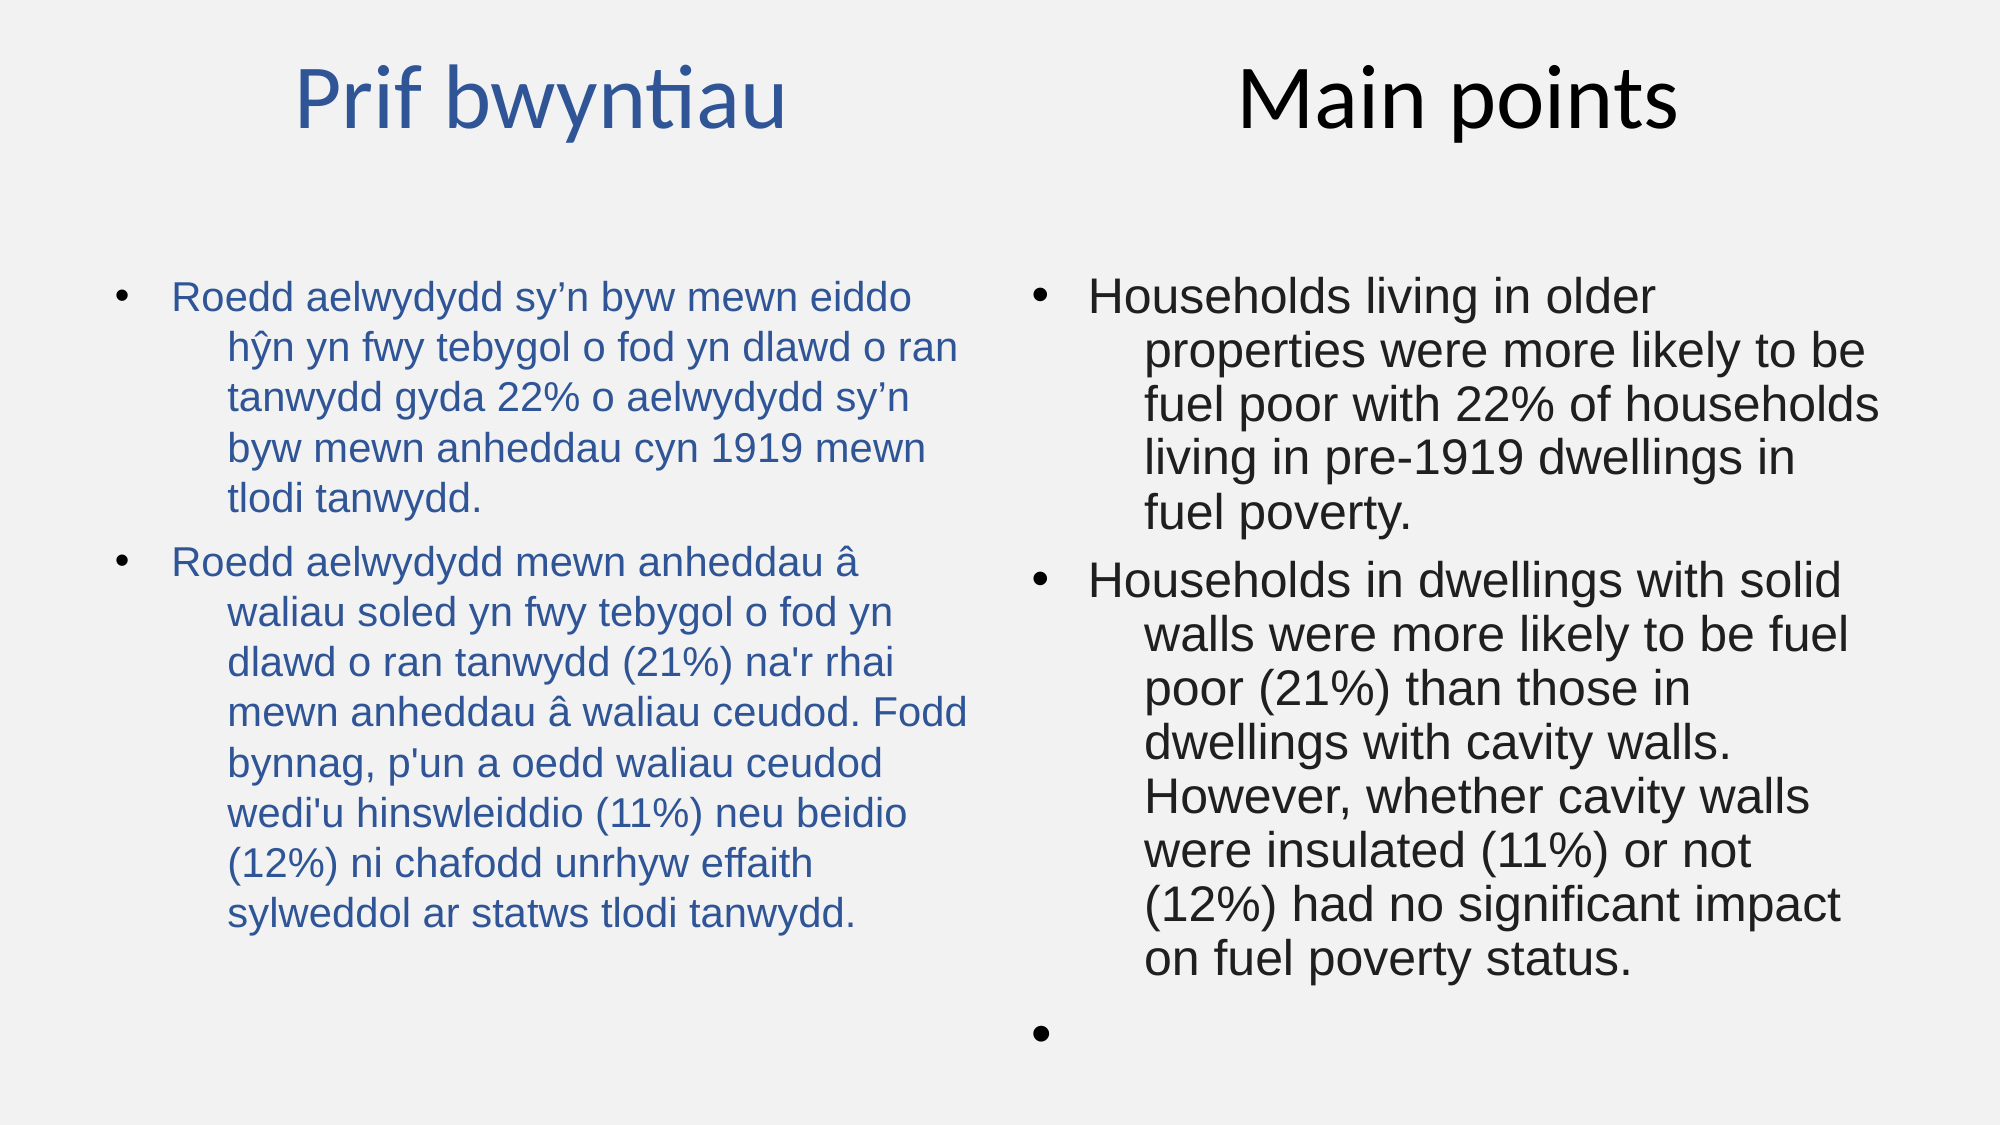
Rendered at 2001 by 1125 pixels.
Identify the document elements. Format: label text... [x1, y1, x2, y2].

title Prif bwyntiau [99, 0, 984, 186]
list Households living in older properties were more likely to be fuel poor with 22% of households living in pre-1919 dwellings in fuel poverty. Households in dwellings with solid walls were more likely to be fuel poor (21%) than those in dwellings with cavity walls. However, whether cavity walls were insulated (11%) or not (12%) had no significant impact on fuel poverty status. [1016, 262, 1901, 1005]
list Roedd aelwydydd sy’n byw mewn eiddo hŷn yn fwy tebygol o fod yn dlawd o ran tanwydd gyda 22% o aelwydydd sy’n byw mewn anheddau cyn 1919 mewn tlodi tanwydd. Roedd aelwydydd mewn anheddau â waliau soled yn fwy tebygol o fod yn dlawd o ran tanwydd (21%) na'r rhai mewn anheddau â waliau ceudod. Fodd bynnag, p'un a oedd waliau ceudod wedi'u hinswleiddio (11%) neu beidio (12%) ni chafodd unrhyw effaith sylweddol ar statws tlodi tanwydd. [99, 262, 984, 1005]
text_box Main points [1016, 0, 1901, 186]
